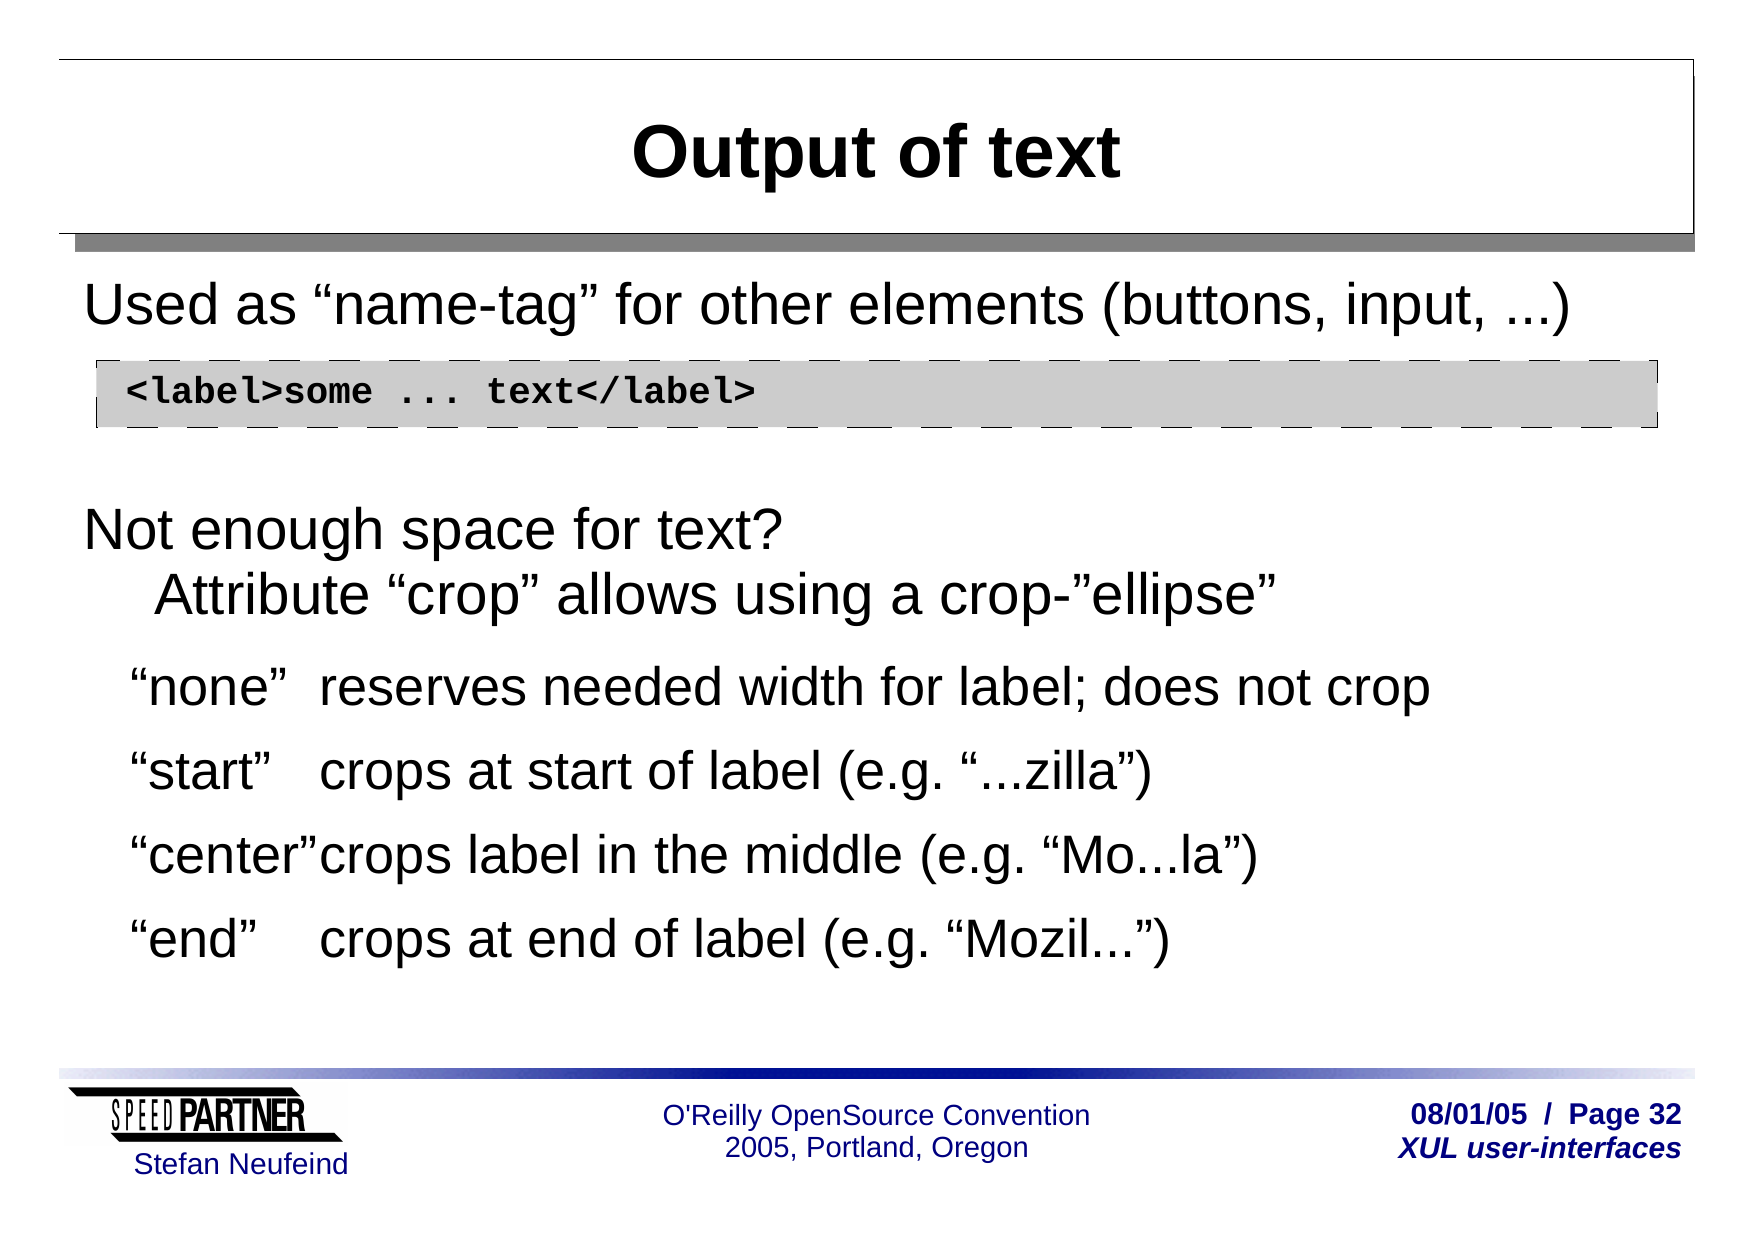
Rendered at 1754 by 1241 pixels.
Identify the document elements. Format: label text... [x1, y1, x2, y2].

picture [64, 1082, 348, 1146]
picture [59, 1068, 1695, 1079]
list Used as “name-tag” for other elements (buttons, input, ...) Not enough space for text? Attribute “crop” allows using a crop-”ellipse” “none” reserves needed width for label; does not crop “start” crops at start of label (e.g. “...zilla”) “center” crops label in the middle (e.g. “Mo...la”) “end” crops at end of label (e.g. “Mozil...”) [71, 272, 1695, 1055]
text_box <label>some ... text</label> [96, 360, 1658, 428]
title Output of text [59, 59, 1695, 244]
